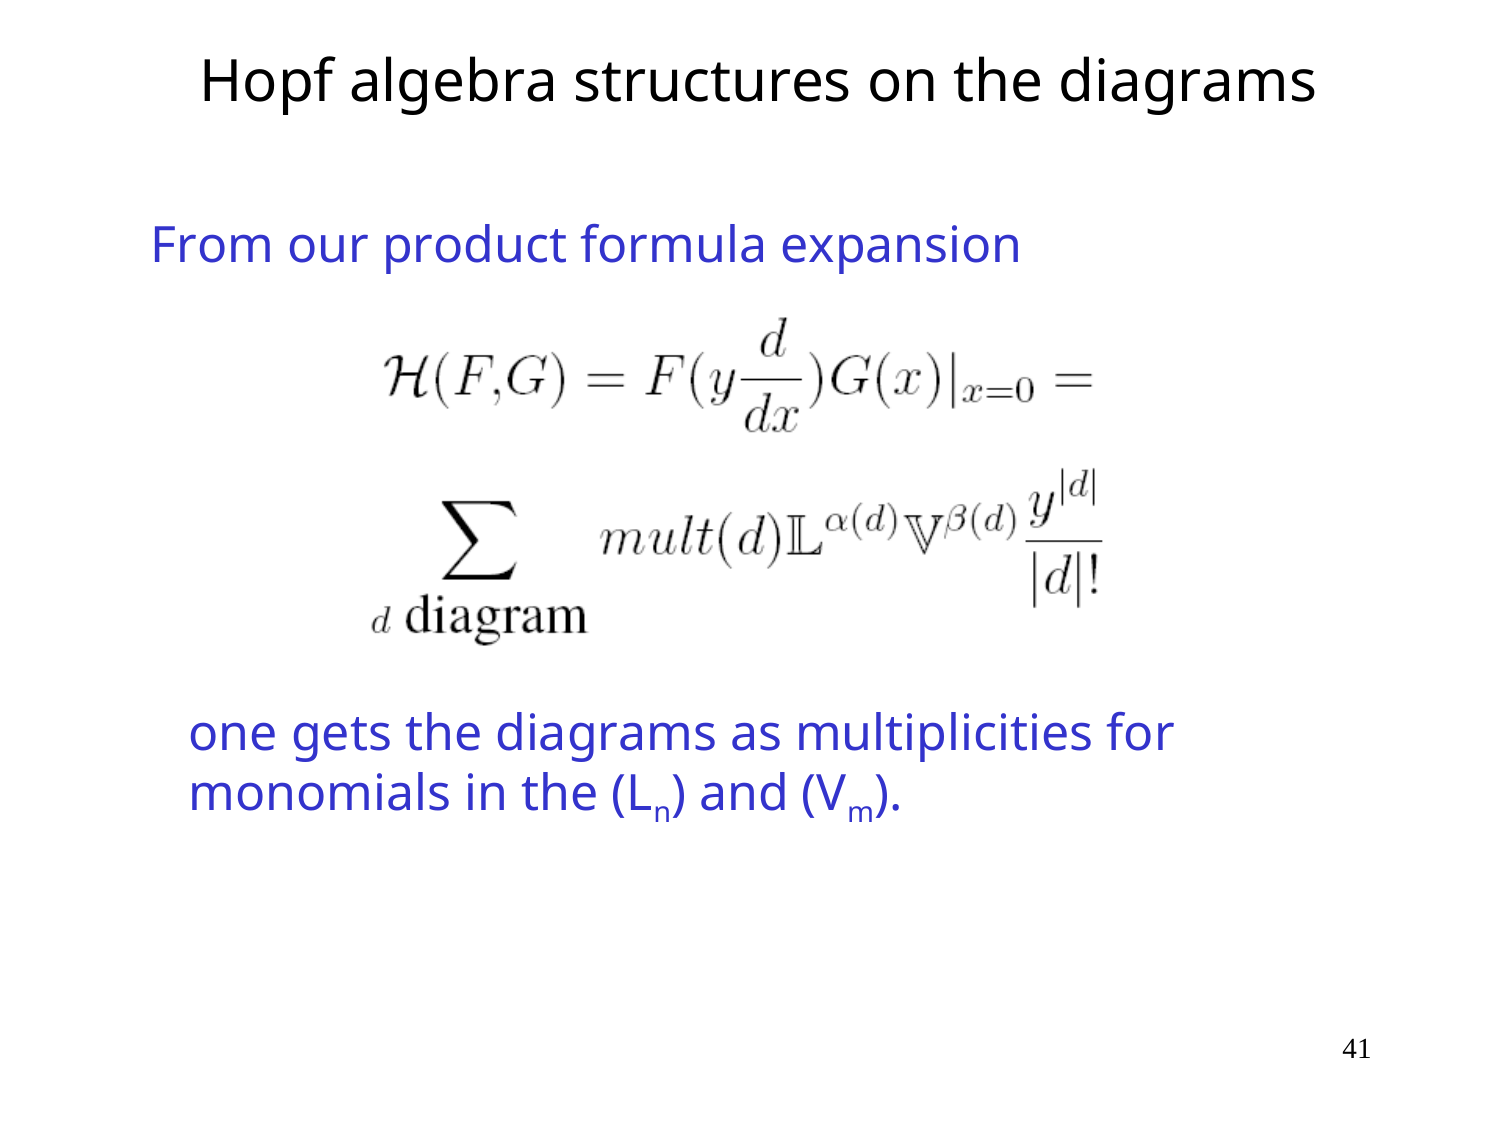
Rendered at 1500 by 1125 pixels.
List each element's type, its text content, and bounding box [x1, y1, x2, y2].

picture [350, 299, 1126, 663]
text_box From our product formula expansion [135, 205, 1039, 281]
text_box Hopf algebra structures on the diagrams [149, 35, 1367, 122]
text_box one gets the diagrams as multiplicities for monomials in the (Ln) and (Vm). [174, 692, 1204, 837]
